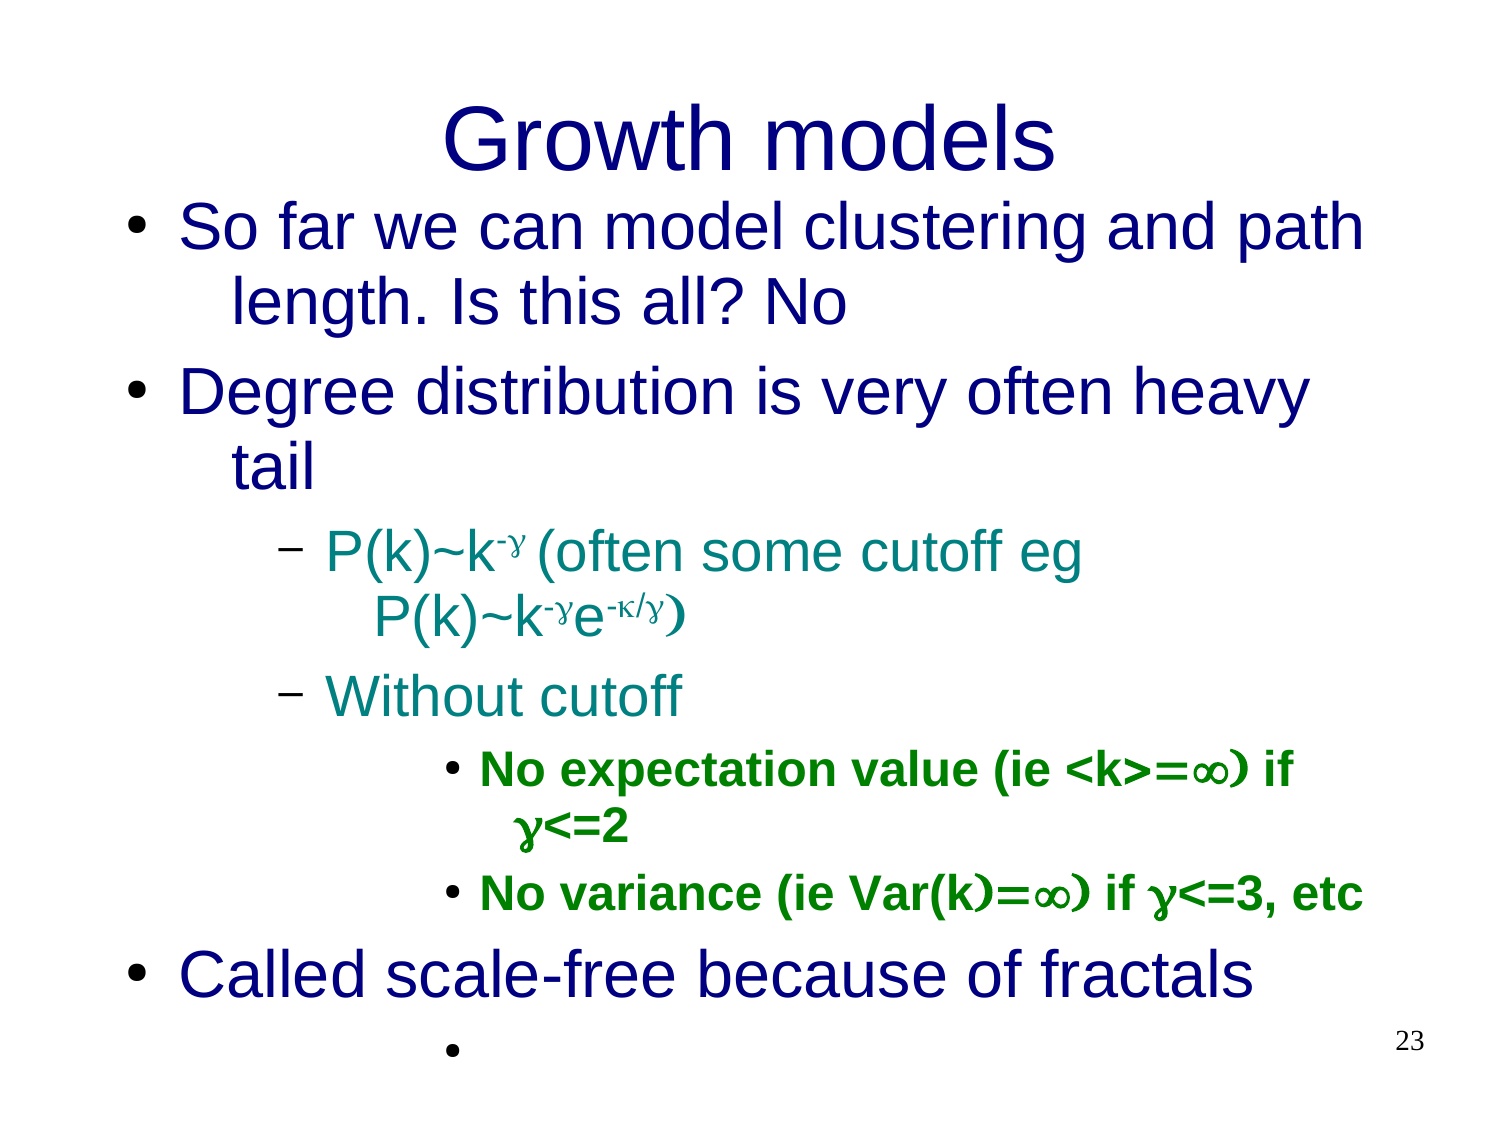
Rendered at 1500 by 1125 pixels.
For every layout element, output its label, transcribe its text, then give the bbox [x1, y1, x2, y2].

list So far we can model clustering and path length. Is this all? No Degree distribution is very often heavy tail P(k)~k- (often some cutoff eg P(k)~k-ge-k/g) Without cutoff No expectation value (ie <k>=) if g<=2 No variance (ie Var(k)=) if g<=3, etc Called scale-free because of fractals [74, 255, 1425, 1014]
title Growth models [74, 44, 1425, 233]
